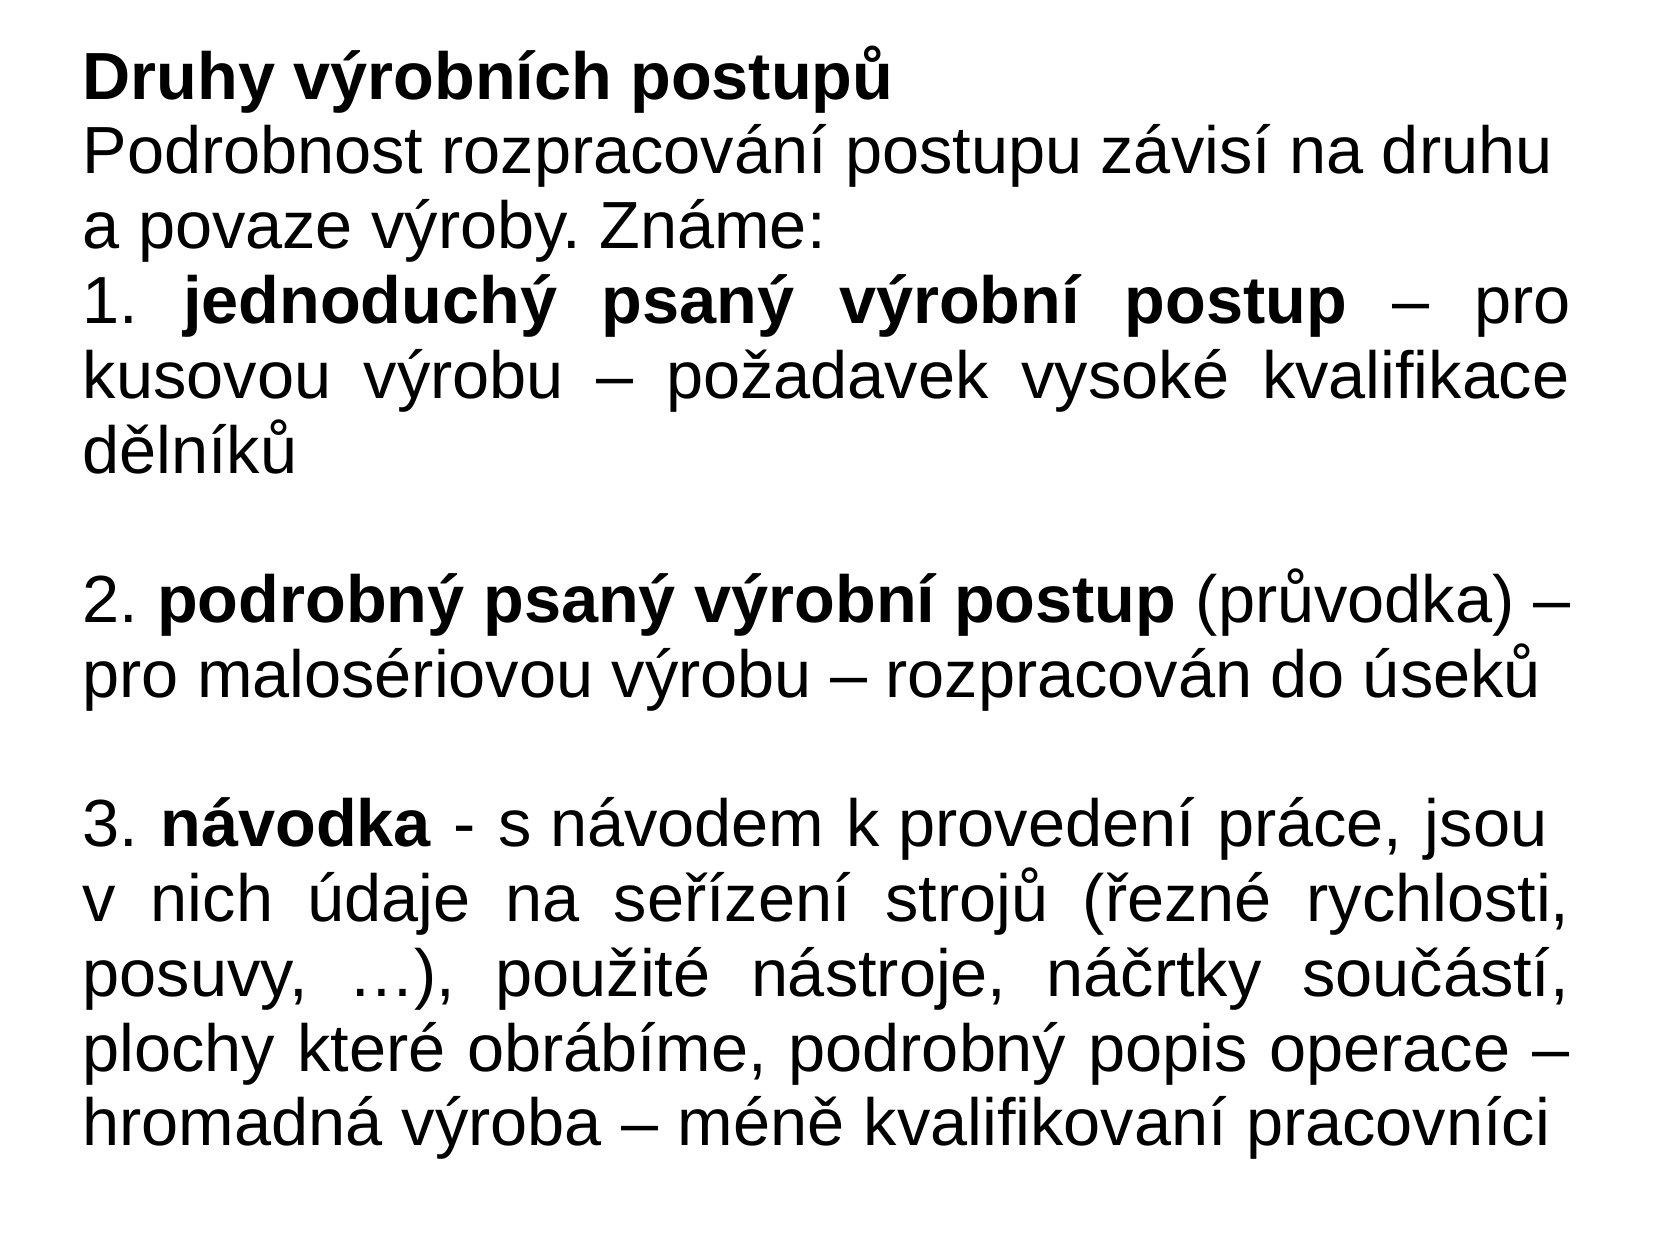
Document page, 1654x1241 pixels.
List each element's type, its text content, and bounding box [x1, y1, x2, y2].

subtitle Druhy výrobních postupů Podrobnost rozpracování postupu závisí na druhu a povaze výroby. Známe: 1. jednoduchý psaný výrobní postup – pro kusovou výrobu – požadavek vysoké kvalifikace dělníků 2. podrobný psaný výrobní postup (průvodka) – pro malosériovou výrobu – rozpracován do úseků 3. návodka - s návodem k provedení práce, jsou v nich údaje na seřízení strojů (řezné rychlosti, posuvy, …), použité nástroje, náčrtky součástí, plochy které obrábíme, podrobný popis operace – hromadná výroba – méně kvalifikovaní pracovníci [82, 38, 1571, 1161]
